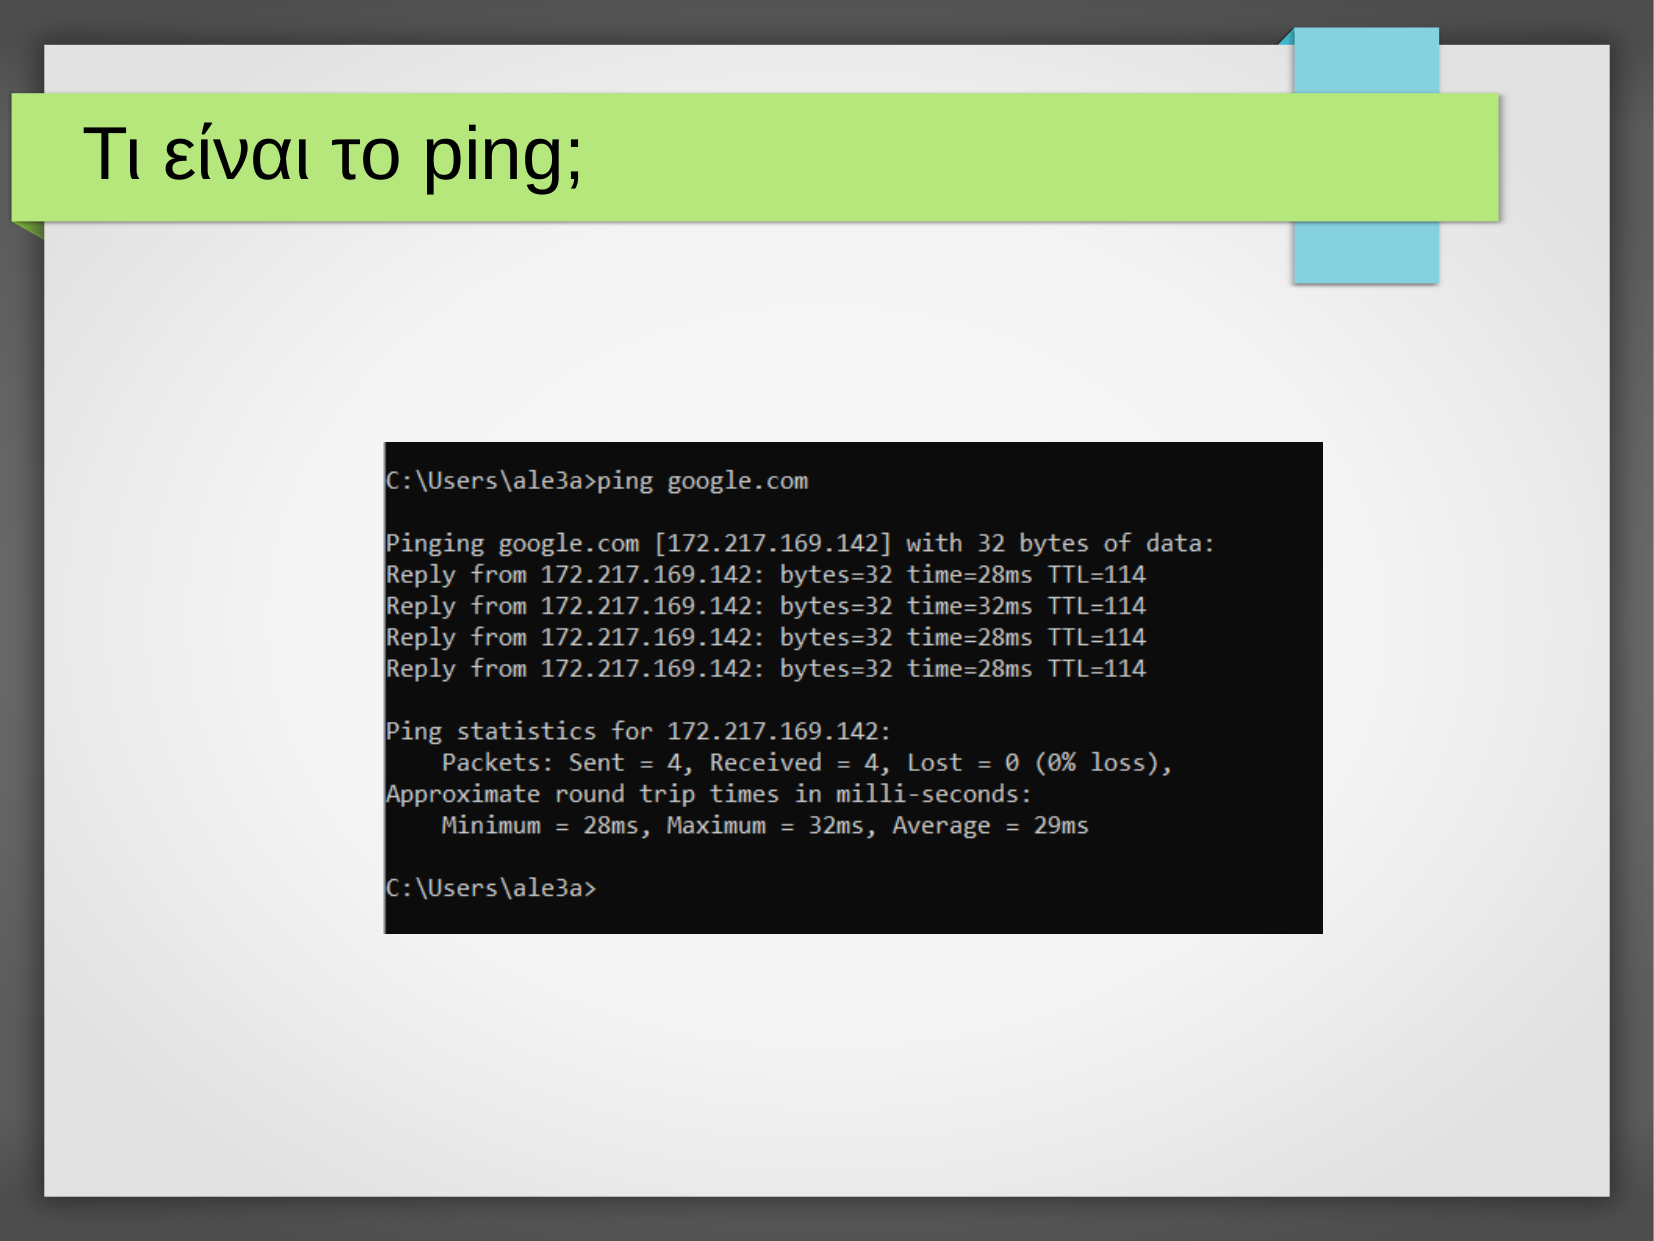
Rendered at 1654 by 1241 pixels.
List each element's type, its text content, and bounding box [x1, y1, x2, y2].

picture [0, 0, 1654, 1241]
title Τι είναι το ping; [82, 94, 1264, 213]
